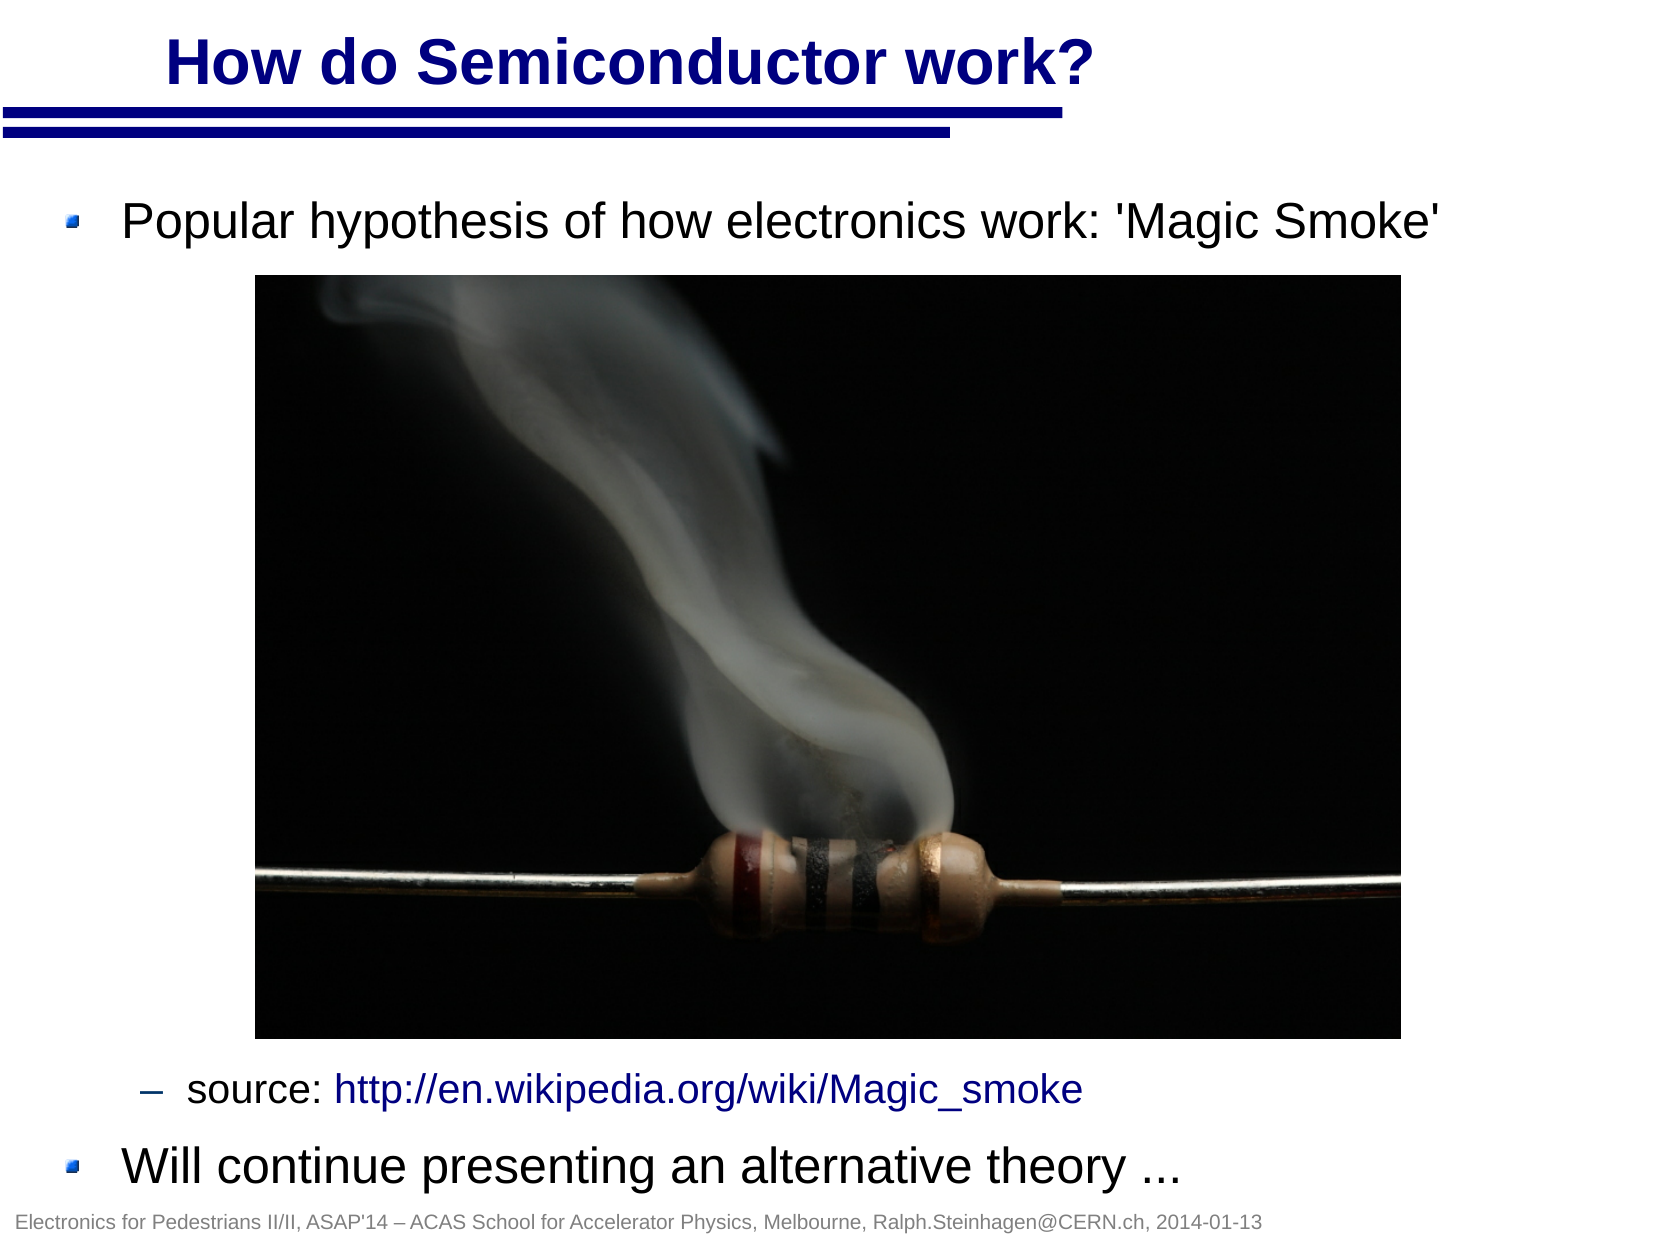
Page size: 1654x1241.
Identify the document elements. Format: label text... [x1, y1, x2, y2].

list Popular hypothesis of how electronics work: 'Magic Smoke' source: http://en.wikipedia.org/wiki/Magic_smoke Will continue presenting an alternative theory ... [65, 192, 1628, 1205]
title How do Semiconductor work? [165, 0, 1323, 124]
picture [255, 275, 1401, 1039]
